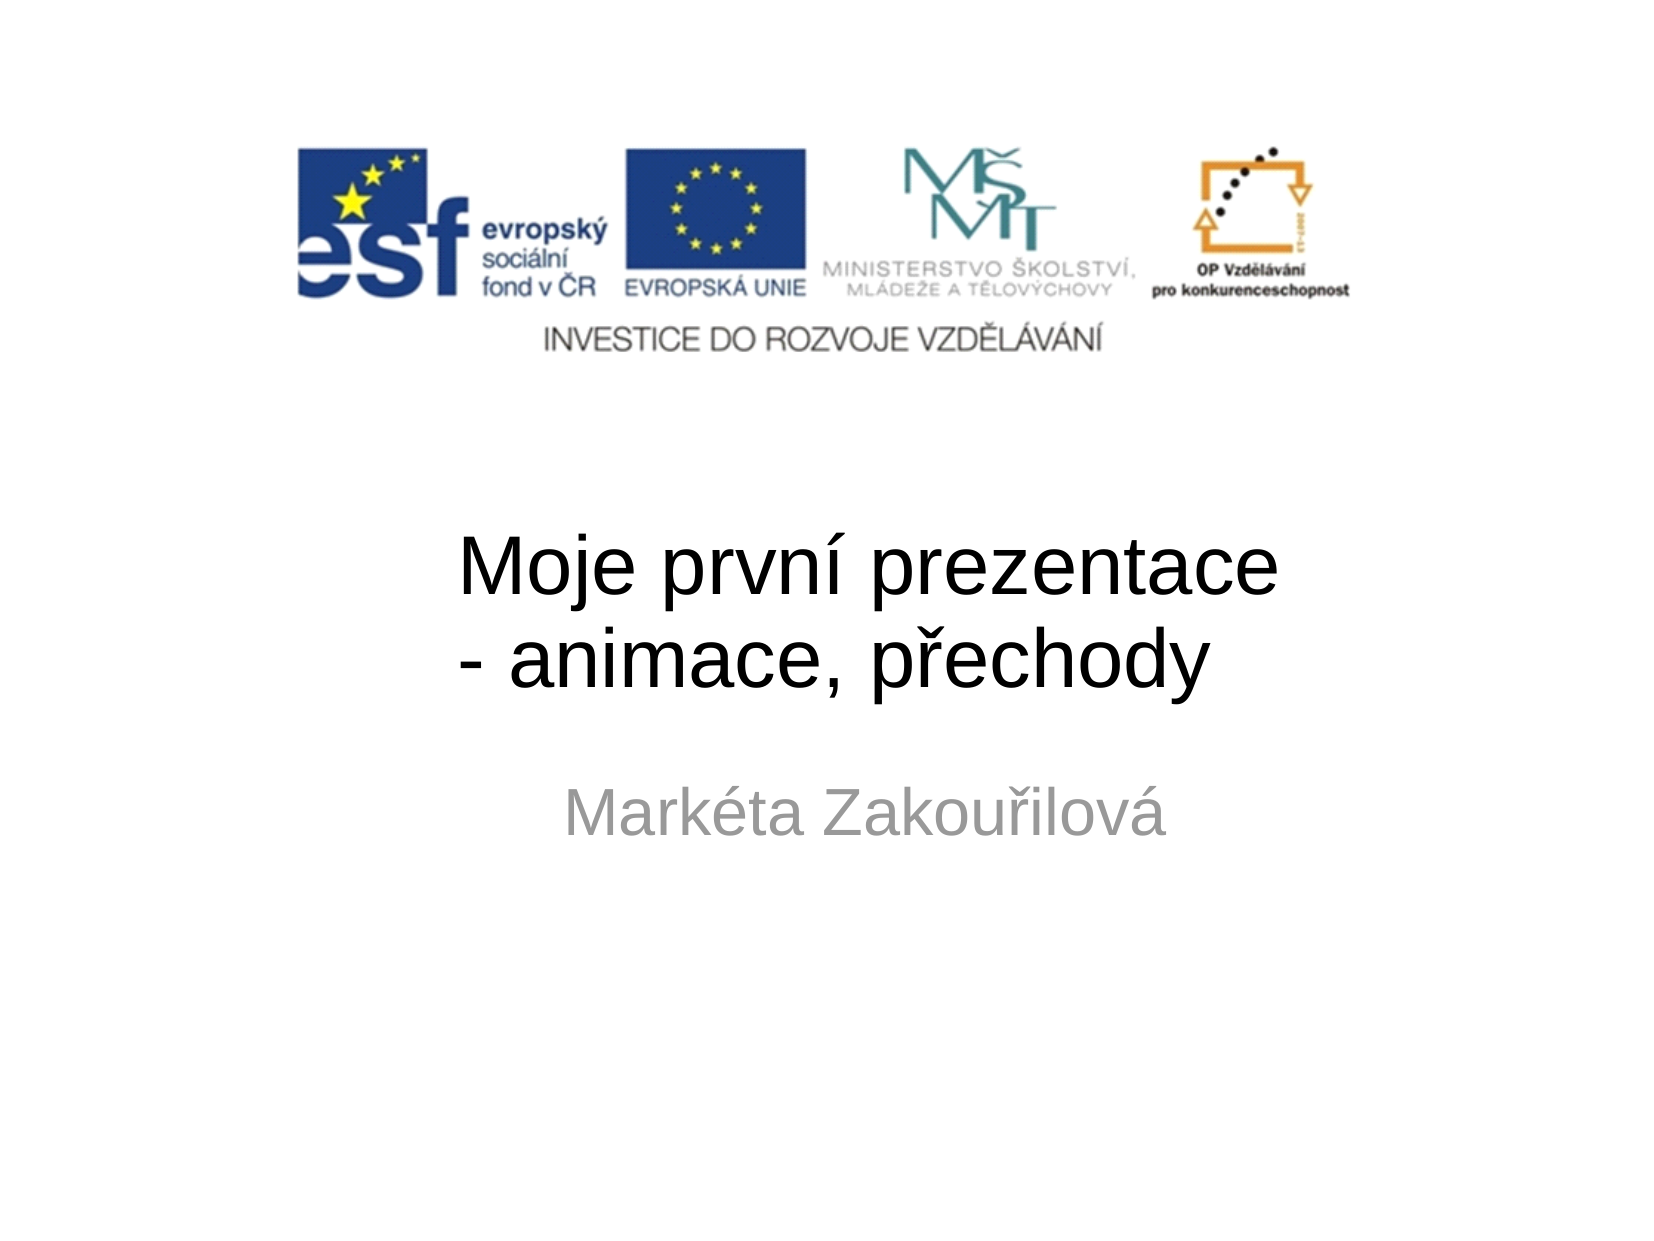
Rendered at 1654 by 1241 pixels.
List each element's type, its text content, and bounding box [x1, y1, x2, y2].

text_box Markéta Zakouřilová [548, 767, 1182, 857]
text_box Moje první prezentace - animace, přechody [442, 512, 1297, 714]
picture [295, 144, 1353, 355]
